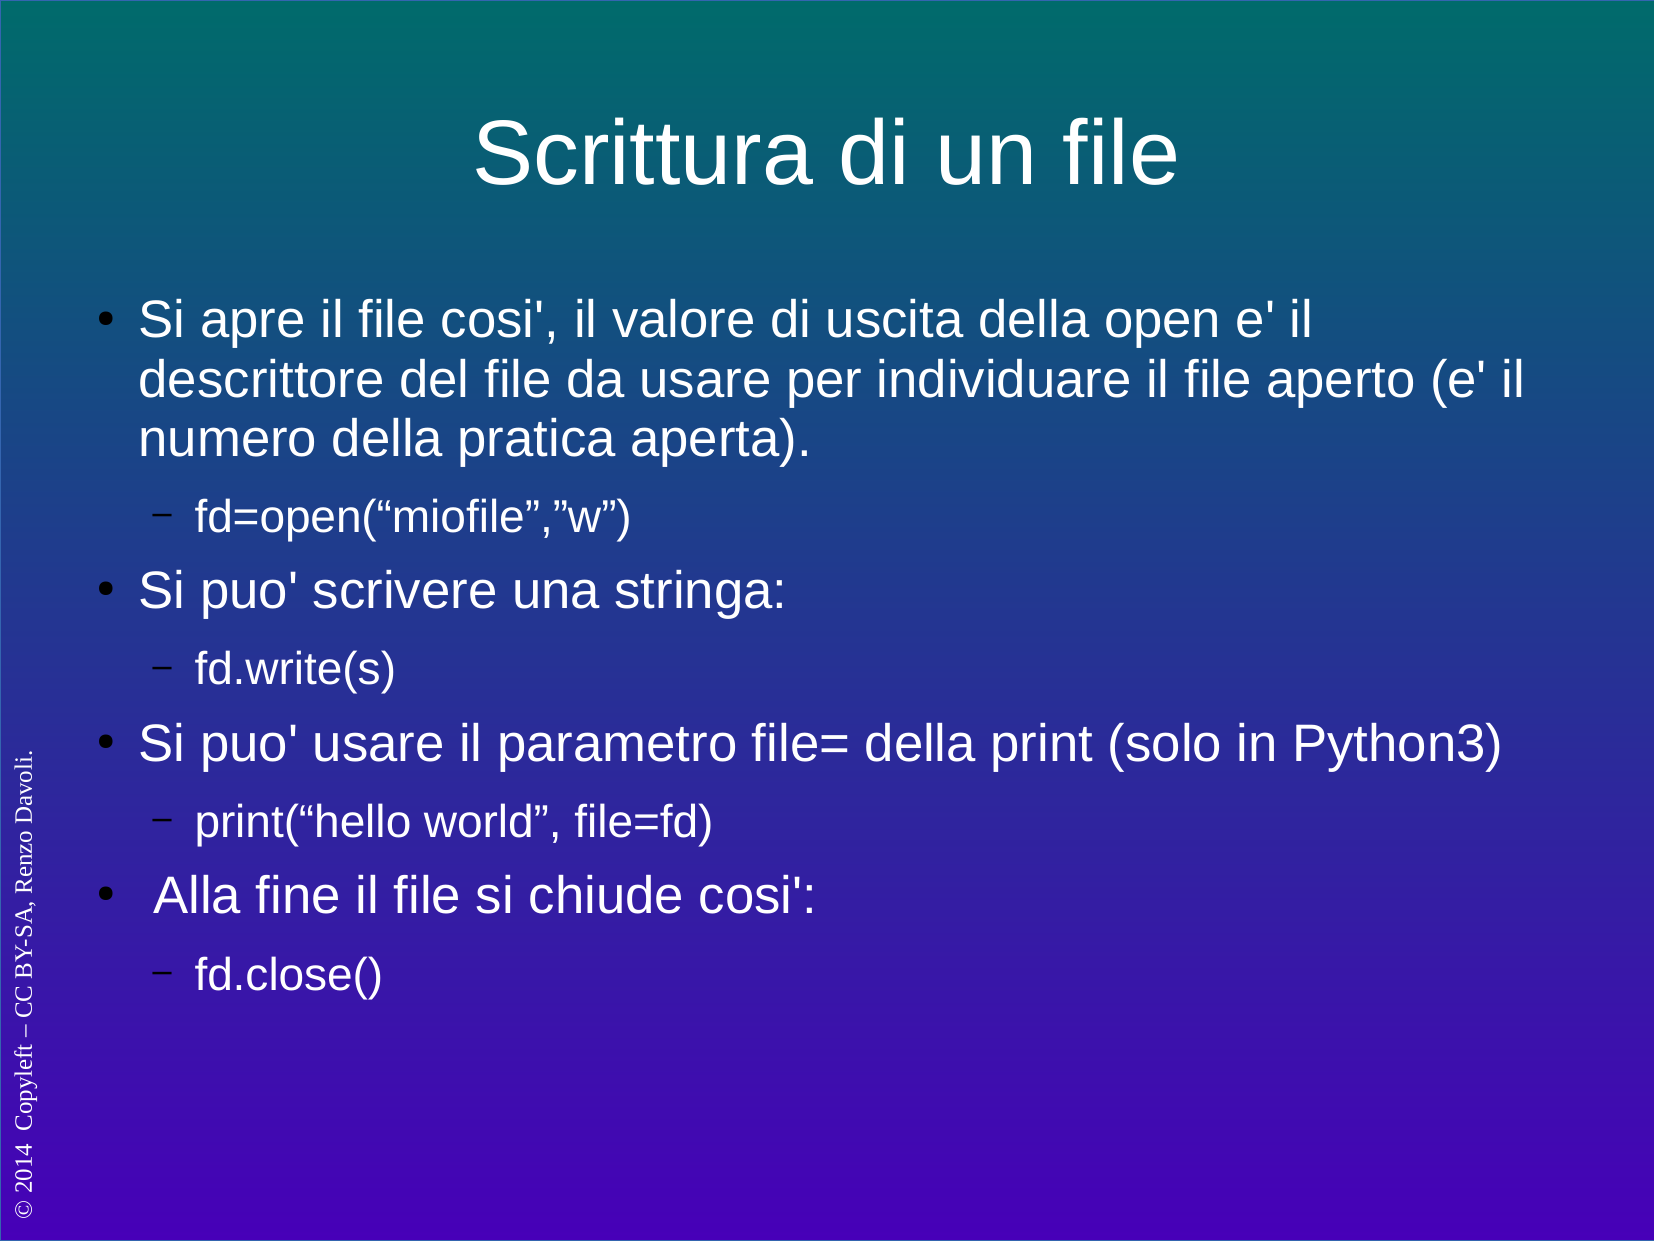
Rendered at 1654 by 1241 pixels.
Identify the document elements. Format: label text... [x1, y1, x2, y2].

list Si apre il file cosi', il valore di uscita della open e' il descrittore del file da usare per individuare il file aperto (e' il numero della pratica aperta). fd=open(“miofile”,”w”) Si puo' scrivere una stringa: fd.write(s) Si puo' usare il parametro file= della print (solo in Python3) print(“hello world”, file=fd) Alla fine il file si chiude cosi': fd.close() [82, 290, 1571, 1010]
title Scrittura di un file [82, 49, 1571, 257]
